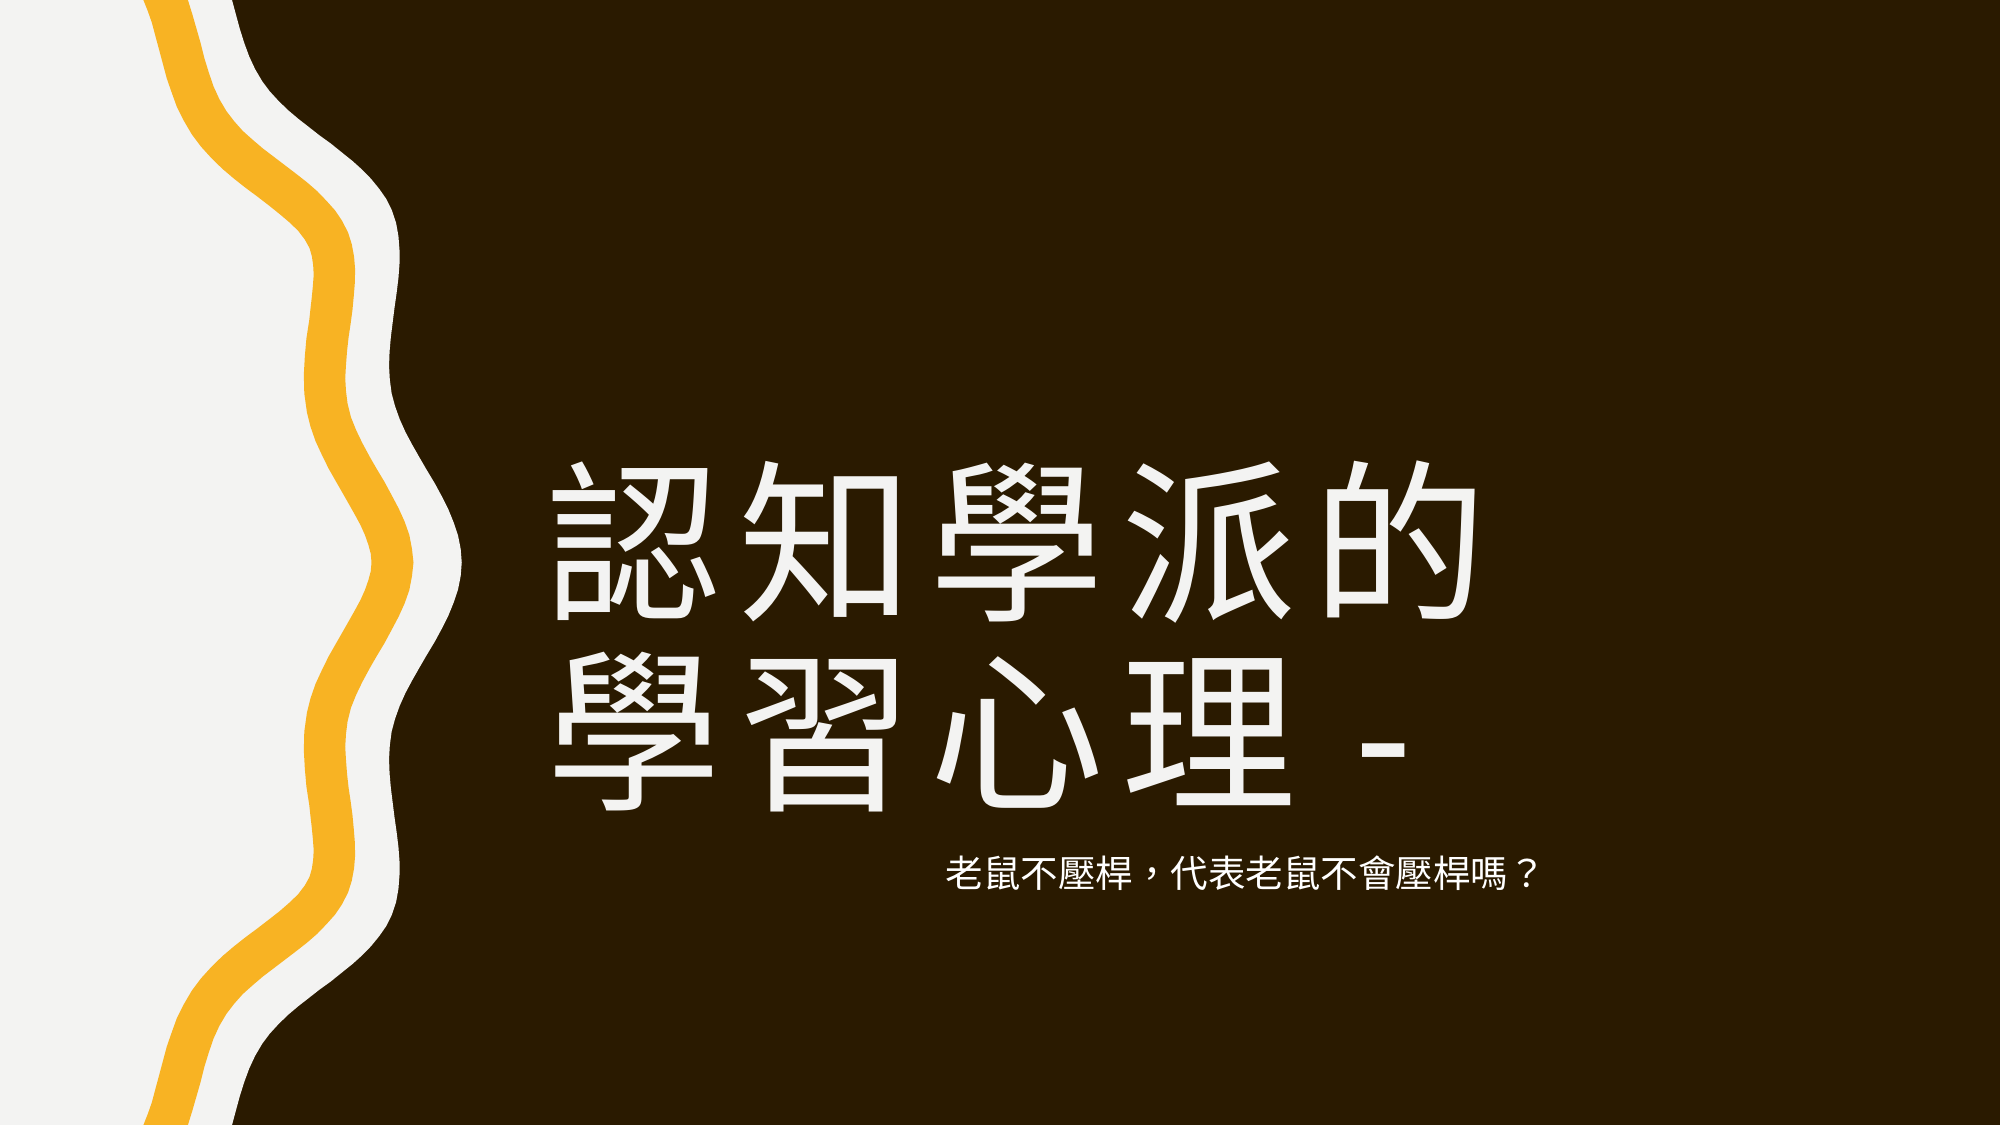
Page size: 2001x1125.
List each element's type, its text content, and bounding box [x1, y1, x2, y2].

text_box 老鼠不壓桿，代表老鼠不會壓桿嗎？ [930, 842, 1931, 904]
title 認知學派的 學習心理- [531, 176, 1876, 843]
